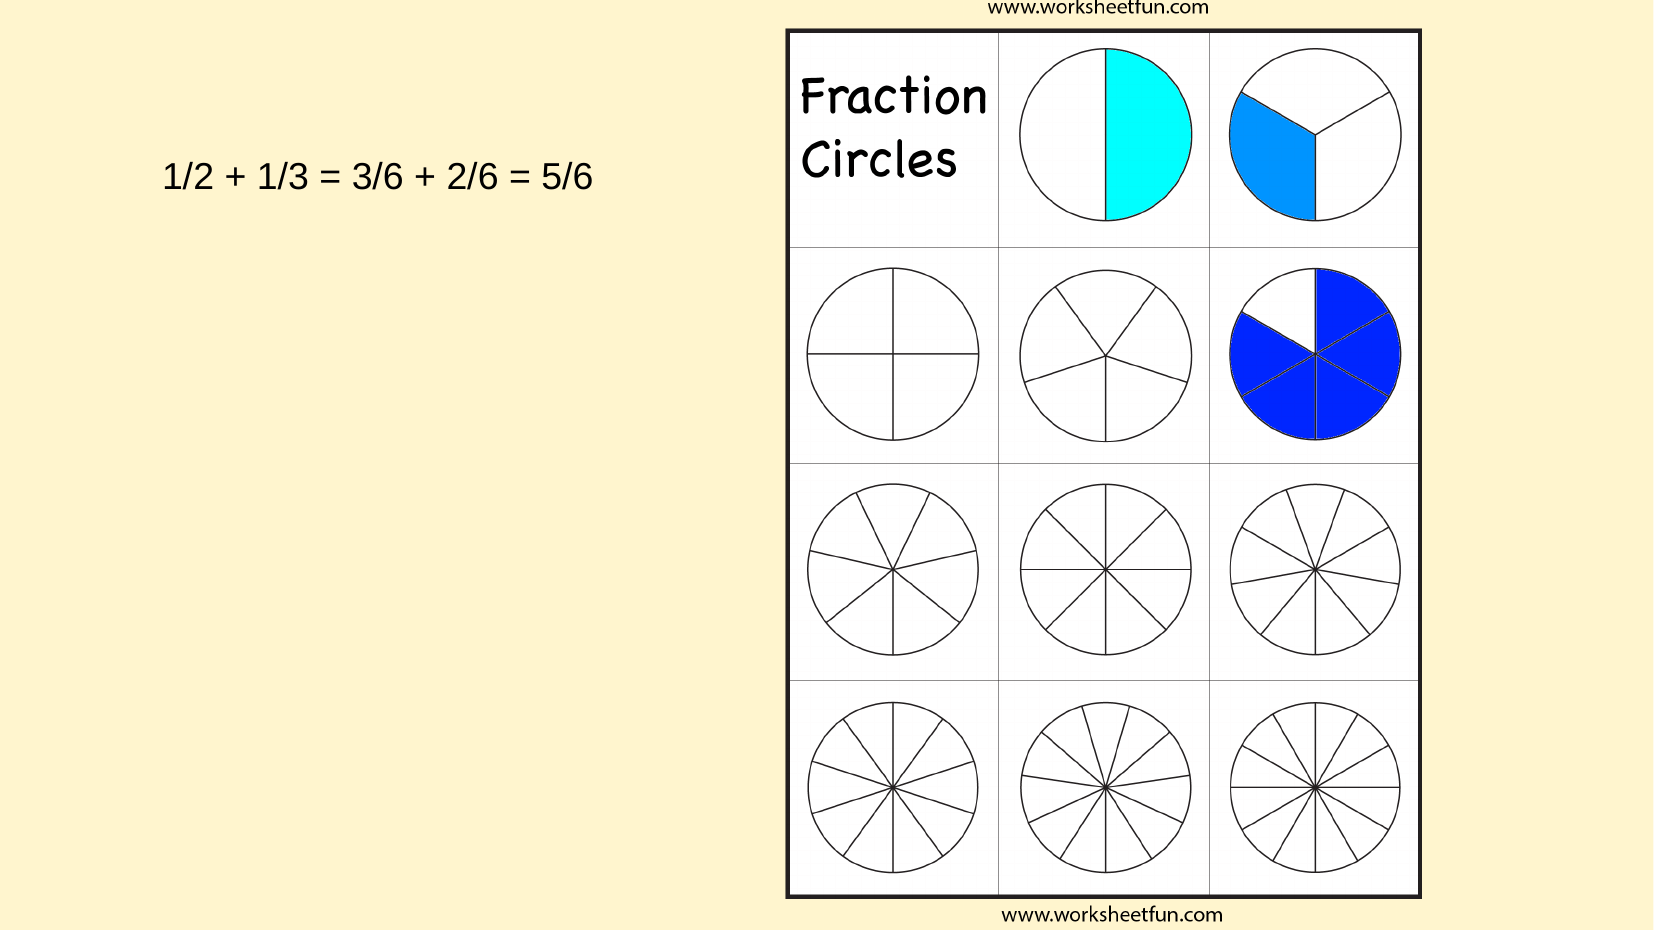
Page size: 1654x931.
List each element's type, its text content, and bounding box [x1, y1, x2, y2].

text_box 1/2 + 1/3 = 3/6 + 2/6 = 5/6 [147, 147, 610, 205]
picture [785, 0, 1422, 927]
